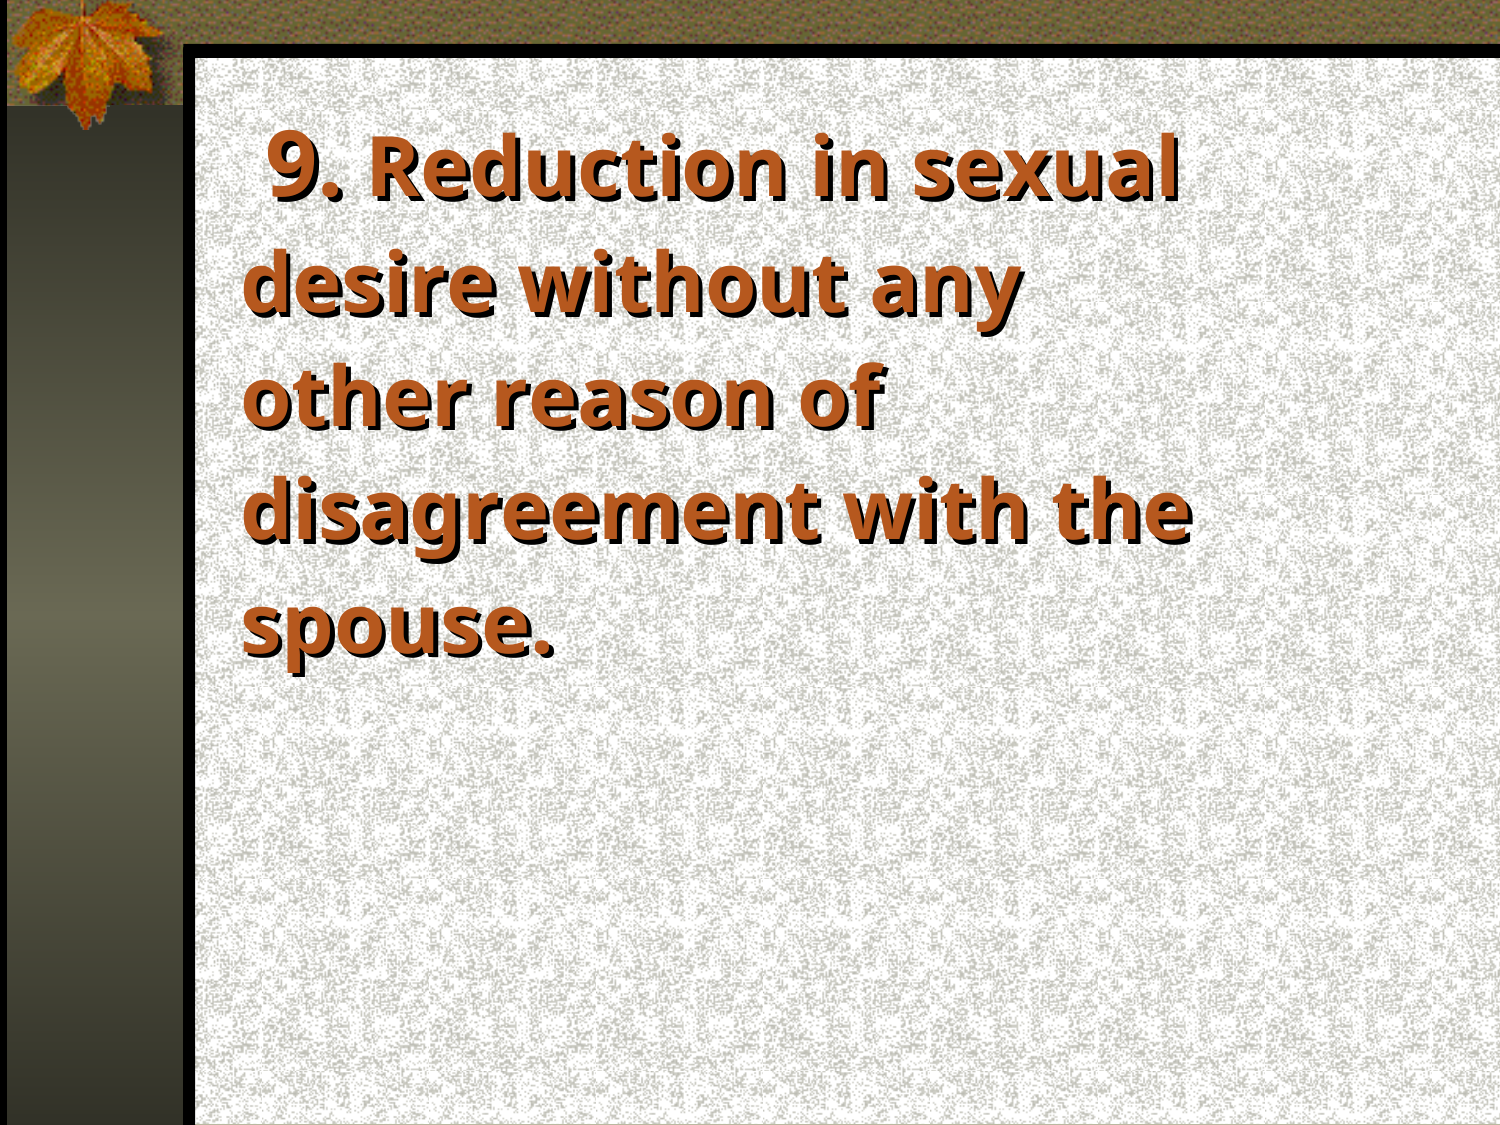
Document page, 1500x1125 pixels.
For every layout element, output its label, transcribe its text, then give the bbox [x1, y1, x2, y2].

picture [7, 0, 1500, 130]
title 9. Reduction in sexual desire without any other reason of disagreement with the spouse. [224, 29, 1450, 758]
picture [196, 58, 1500, 1124]
